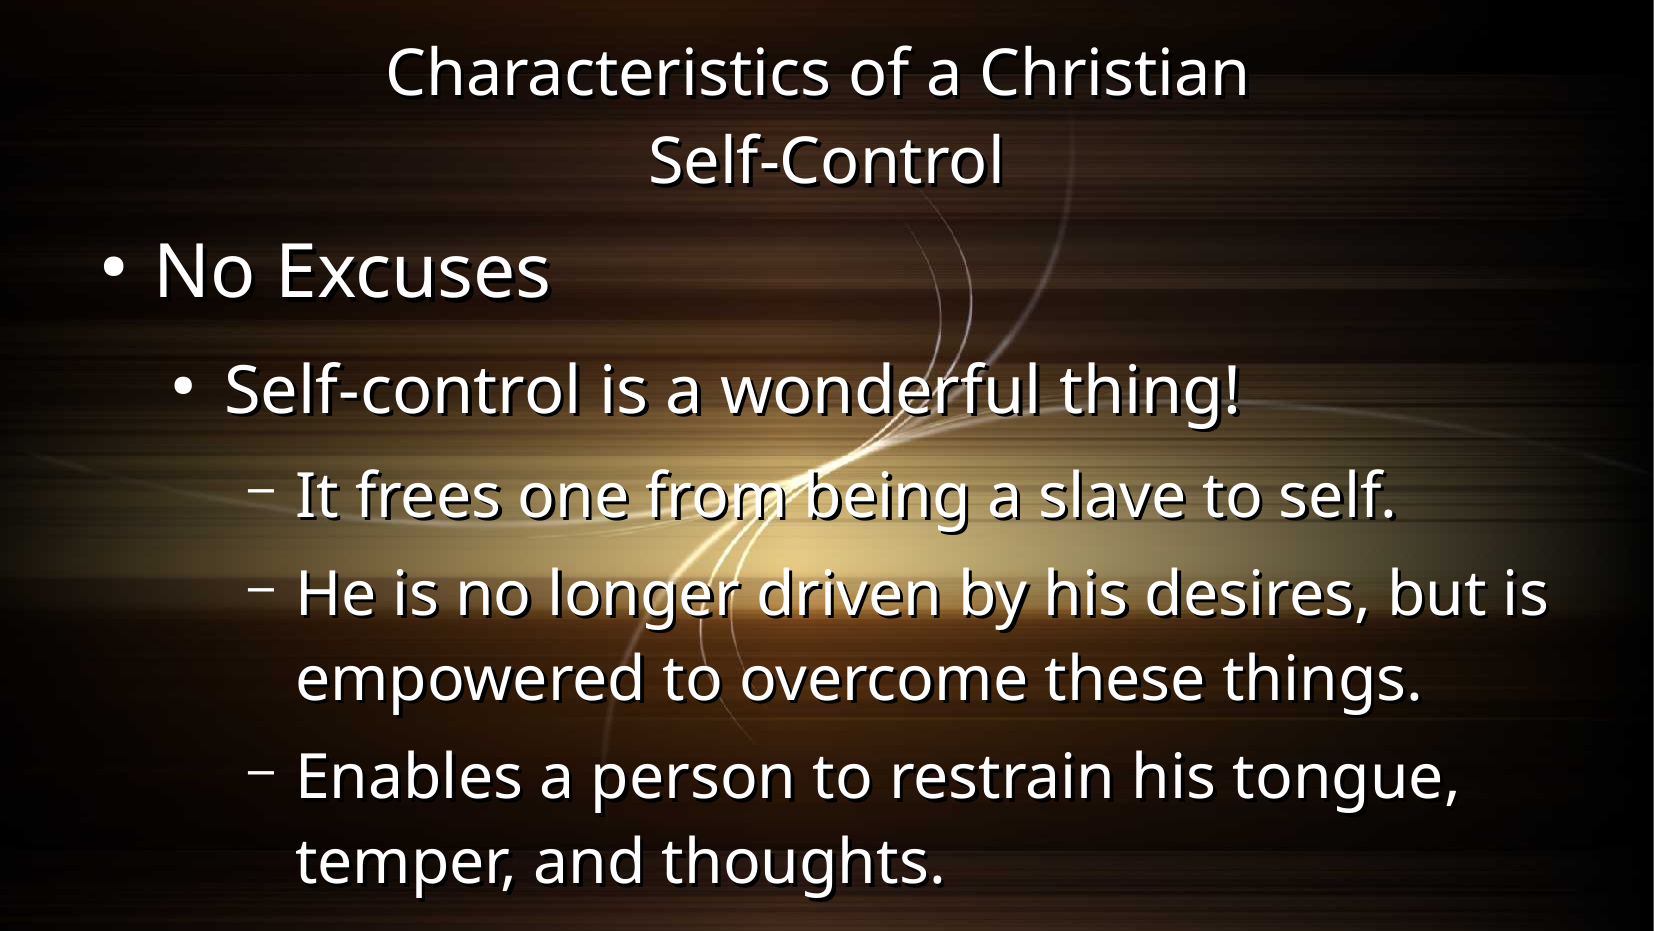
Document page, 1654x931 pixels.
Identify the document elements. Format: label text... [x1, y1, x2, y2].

picture [0, 0, 1654, 931]
list No Excuses Self-control is a wonderful thing! It frees one from being a slave to self. He is no longer driven by his desires, but is empowered to overcome these things. Enables a person to restrain his tongue, temper, and thoughts. [82, 217, 1571, 931]
title Characteristics of a Christian Self-Control [82, 37, 1571, 193]
